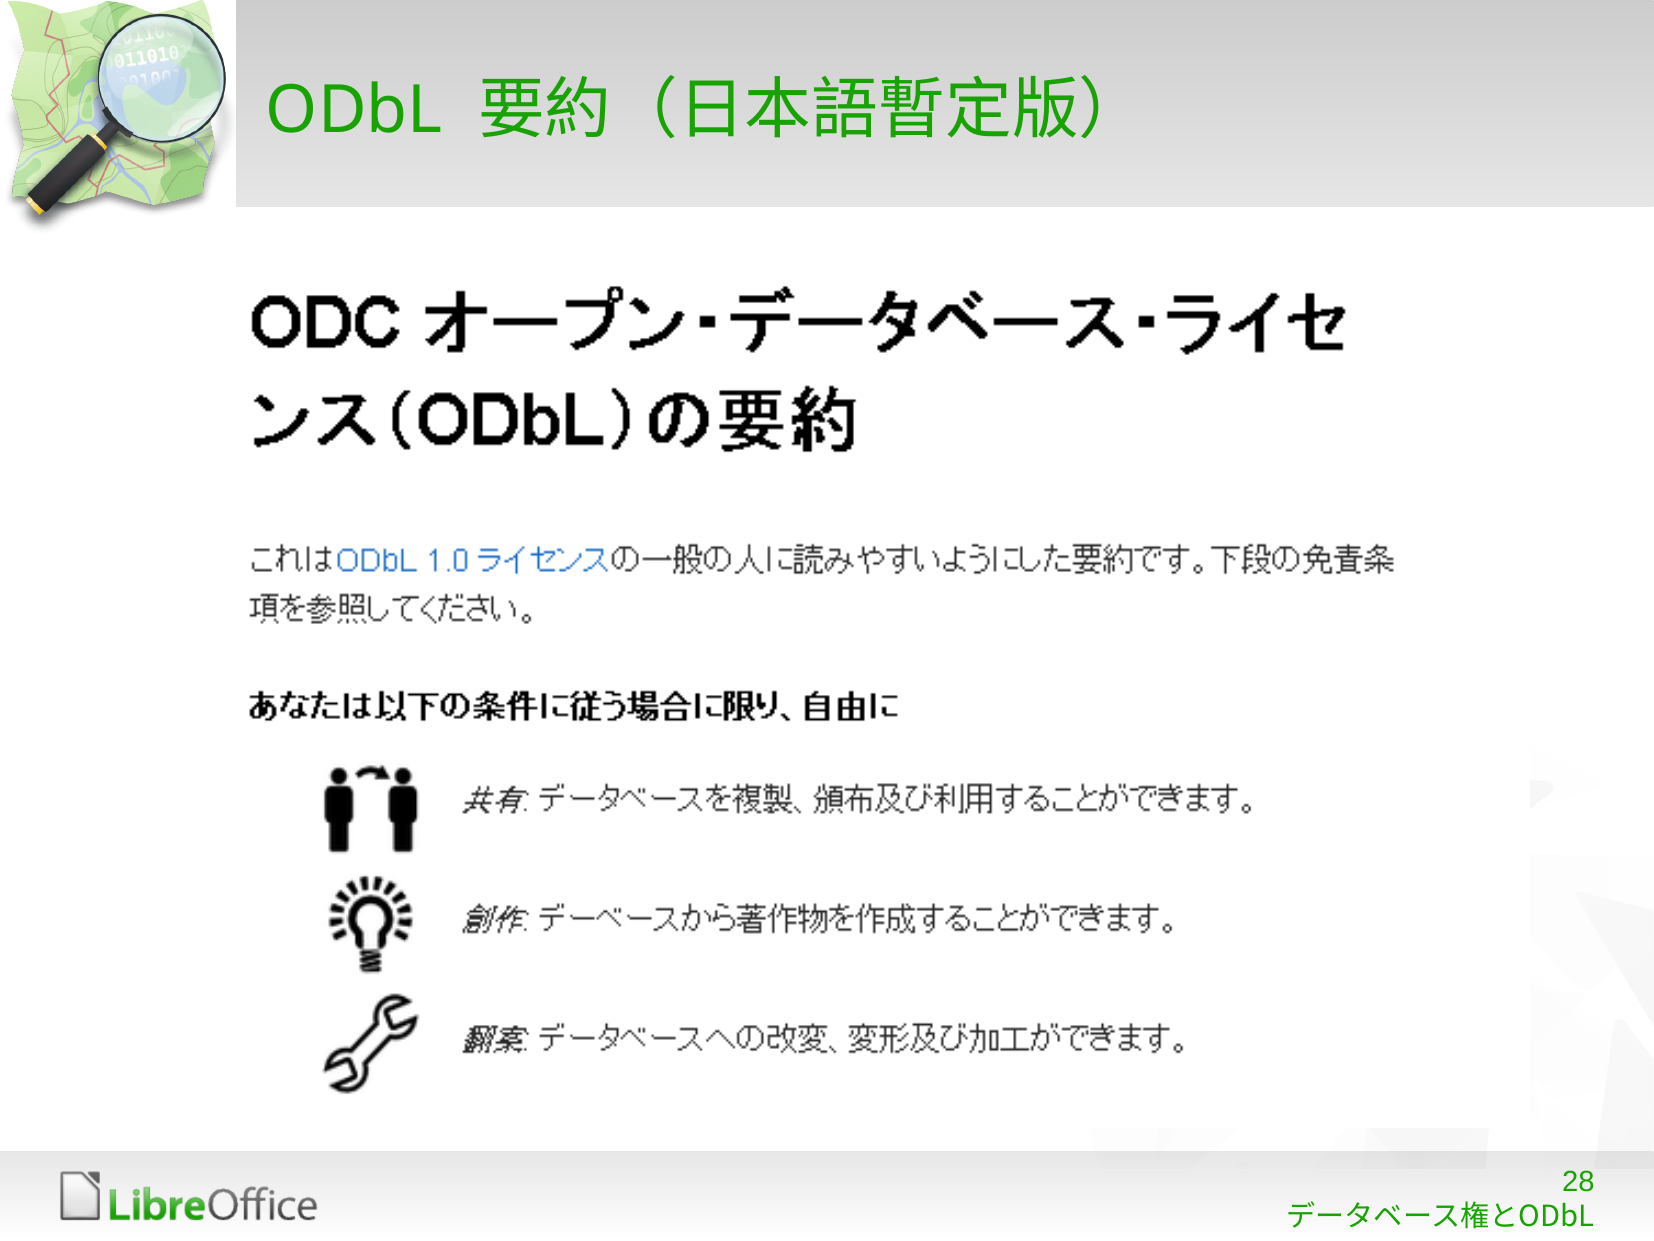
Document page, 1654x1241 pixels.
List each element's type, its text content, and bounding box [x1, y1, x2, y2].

picture [0, 0, 237, 237]
title ODbL 要約（日本語暫定版） [265, 29, 1595, 178]
picture [200, 242, 1654, 1169]
picture [41, 1152, 337, 1240]
